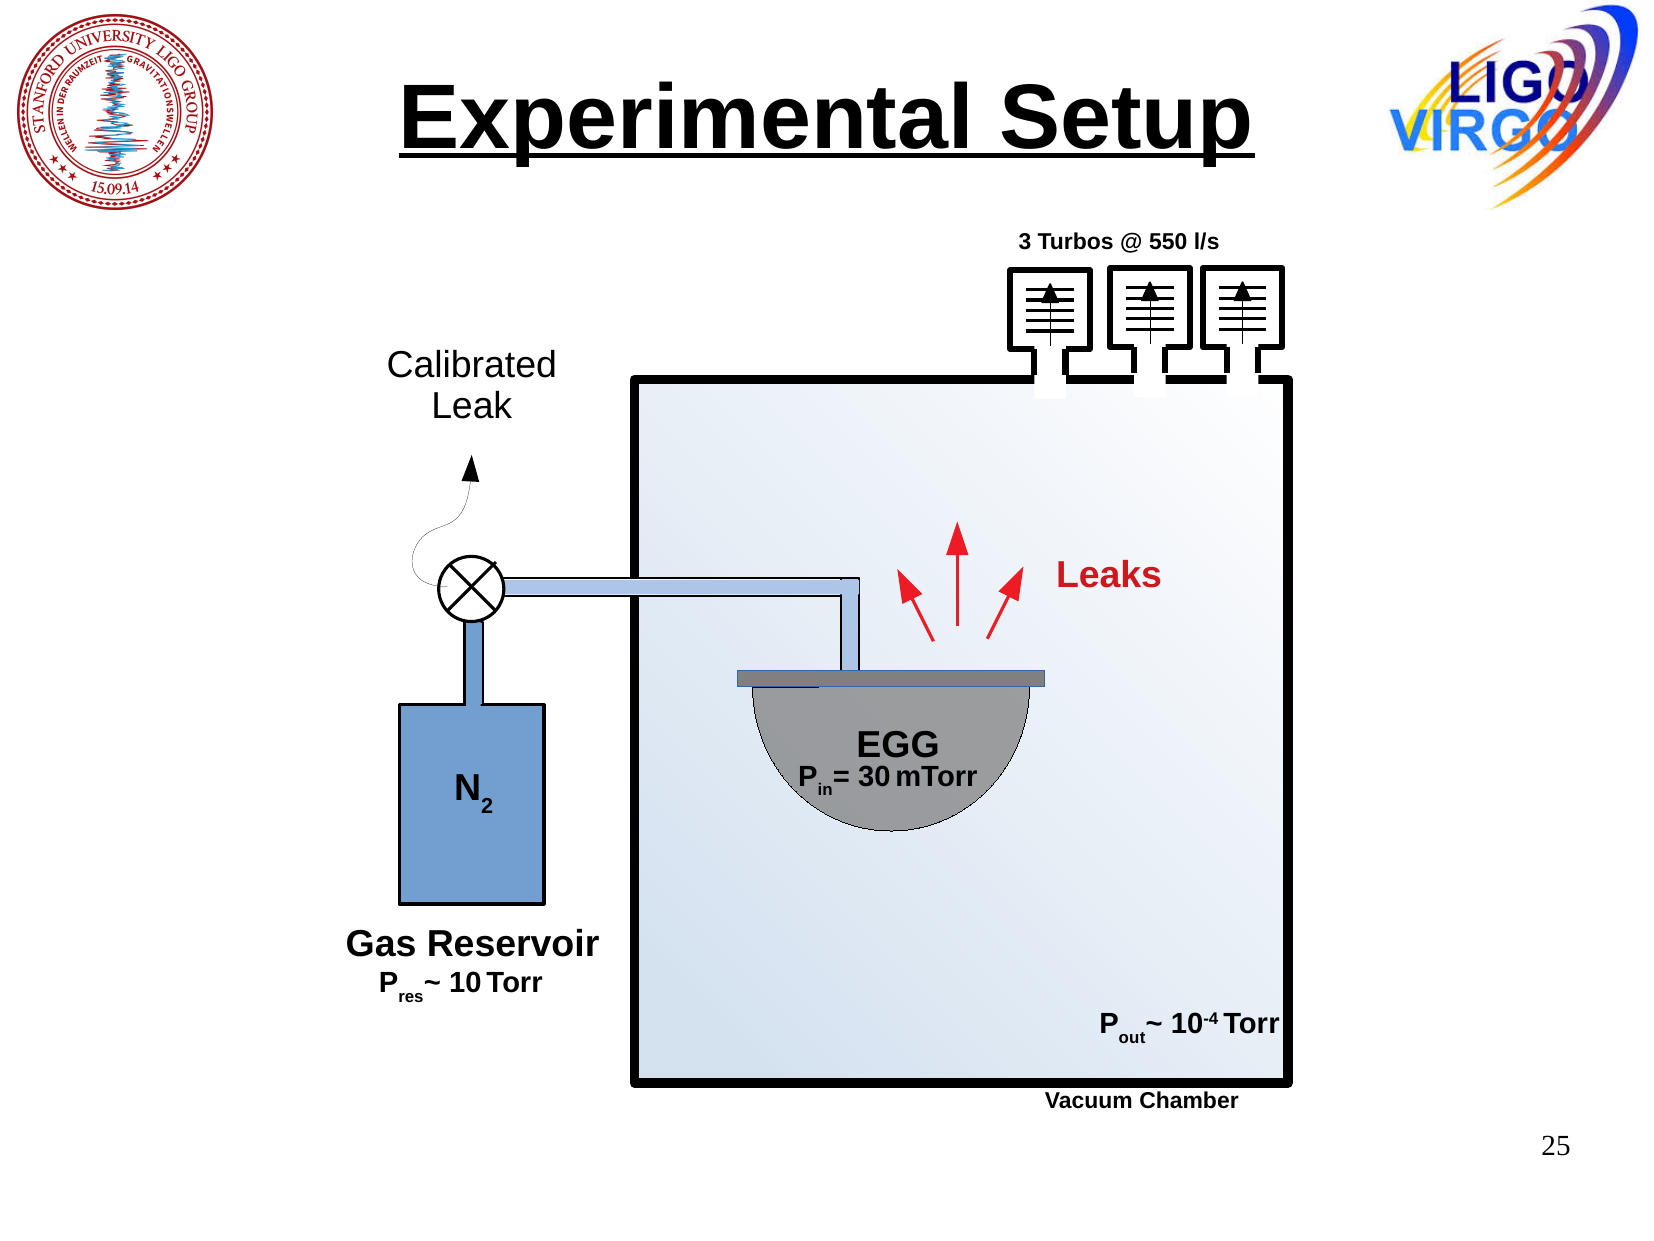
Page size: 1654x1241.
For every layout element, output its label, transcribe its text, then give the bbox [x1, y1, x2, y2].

text_box Leaks [1041, 546, 1386, 616]
text_box Vacuum Chamber [1030, 1080, 1303, 1171]
text_box EGG [816, 715, 980, 752]
text_box N2 [392, 759, 556, 839]
text_box [475, 344, 1288, 1084]
text_box Calibrated Leak [345, 335, 599, 455]
text_box Pres~ 10 Torr [364, 958, 716, 1045]
text_box [438, 566, 468, 609]
text_box [399, 839, 544, 905]
text_box [399, 590, 544, 759]
text_box Gas Reservoir [330, 915, 616, 972]
picture [17, 14, 82, 210]
picture [1372, 0, 1654, 210]
text_box 3 Turbos @ 550 l/s [1003, 221, 1296, 312]
text_box [451, 556, 491, 583]
text_box Experimental Setup [82, 8, 1571, 215]
text_box Pin= 30 mTorr [783, 752, 1136, 839]
text_box Pout~ 10-4 Torr [1084, 1000, 1437, 1087]
